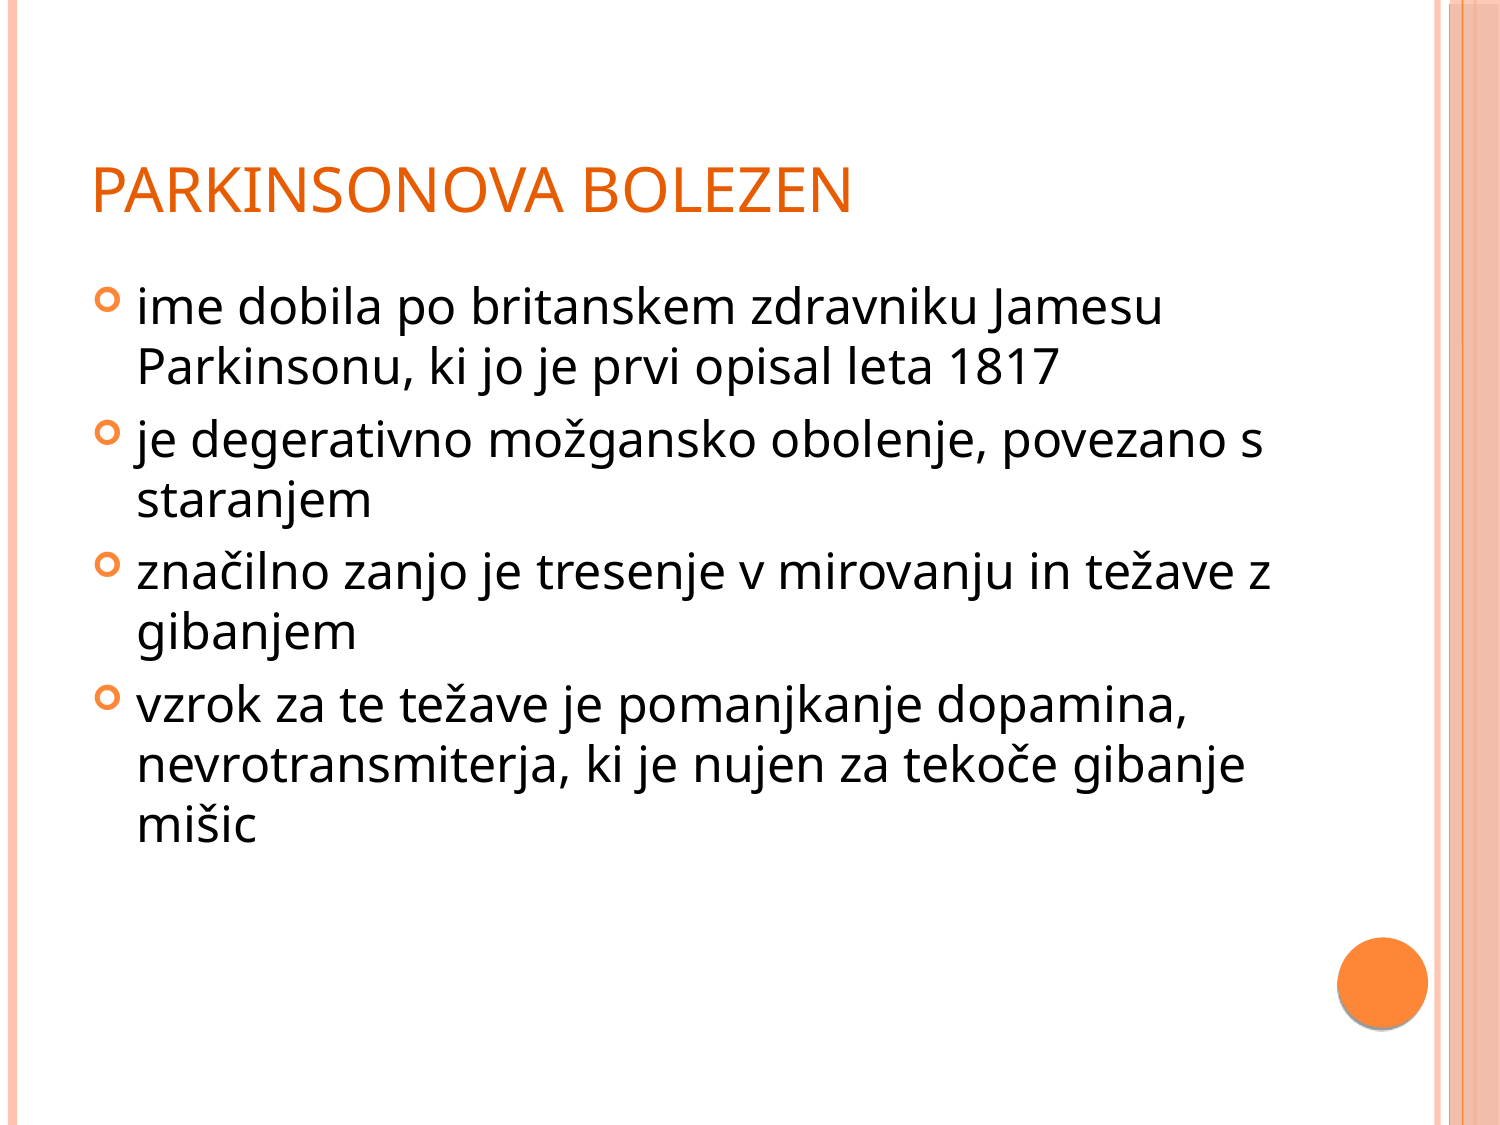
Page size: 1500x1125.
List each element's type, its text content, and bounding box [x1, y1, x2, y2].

title PARKINSONOVA BOLEZEN [75, 45, 1300, 233]
list ime dobila po britanskem zdravniku Jamesu Parkinsonu, ki jo je prvi opisal leta 1817 je degerativno možgansko obolenje, povezano s staranjem značilno zanjo je tresenje v mirovanju in težave z gibanjem vzrok za te težave je pomanjkanje dopamina, nevrotransmiterja, ki je nujen za tekoče gibanje mišic [76, 267, 1302, 1067]
